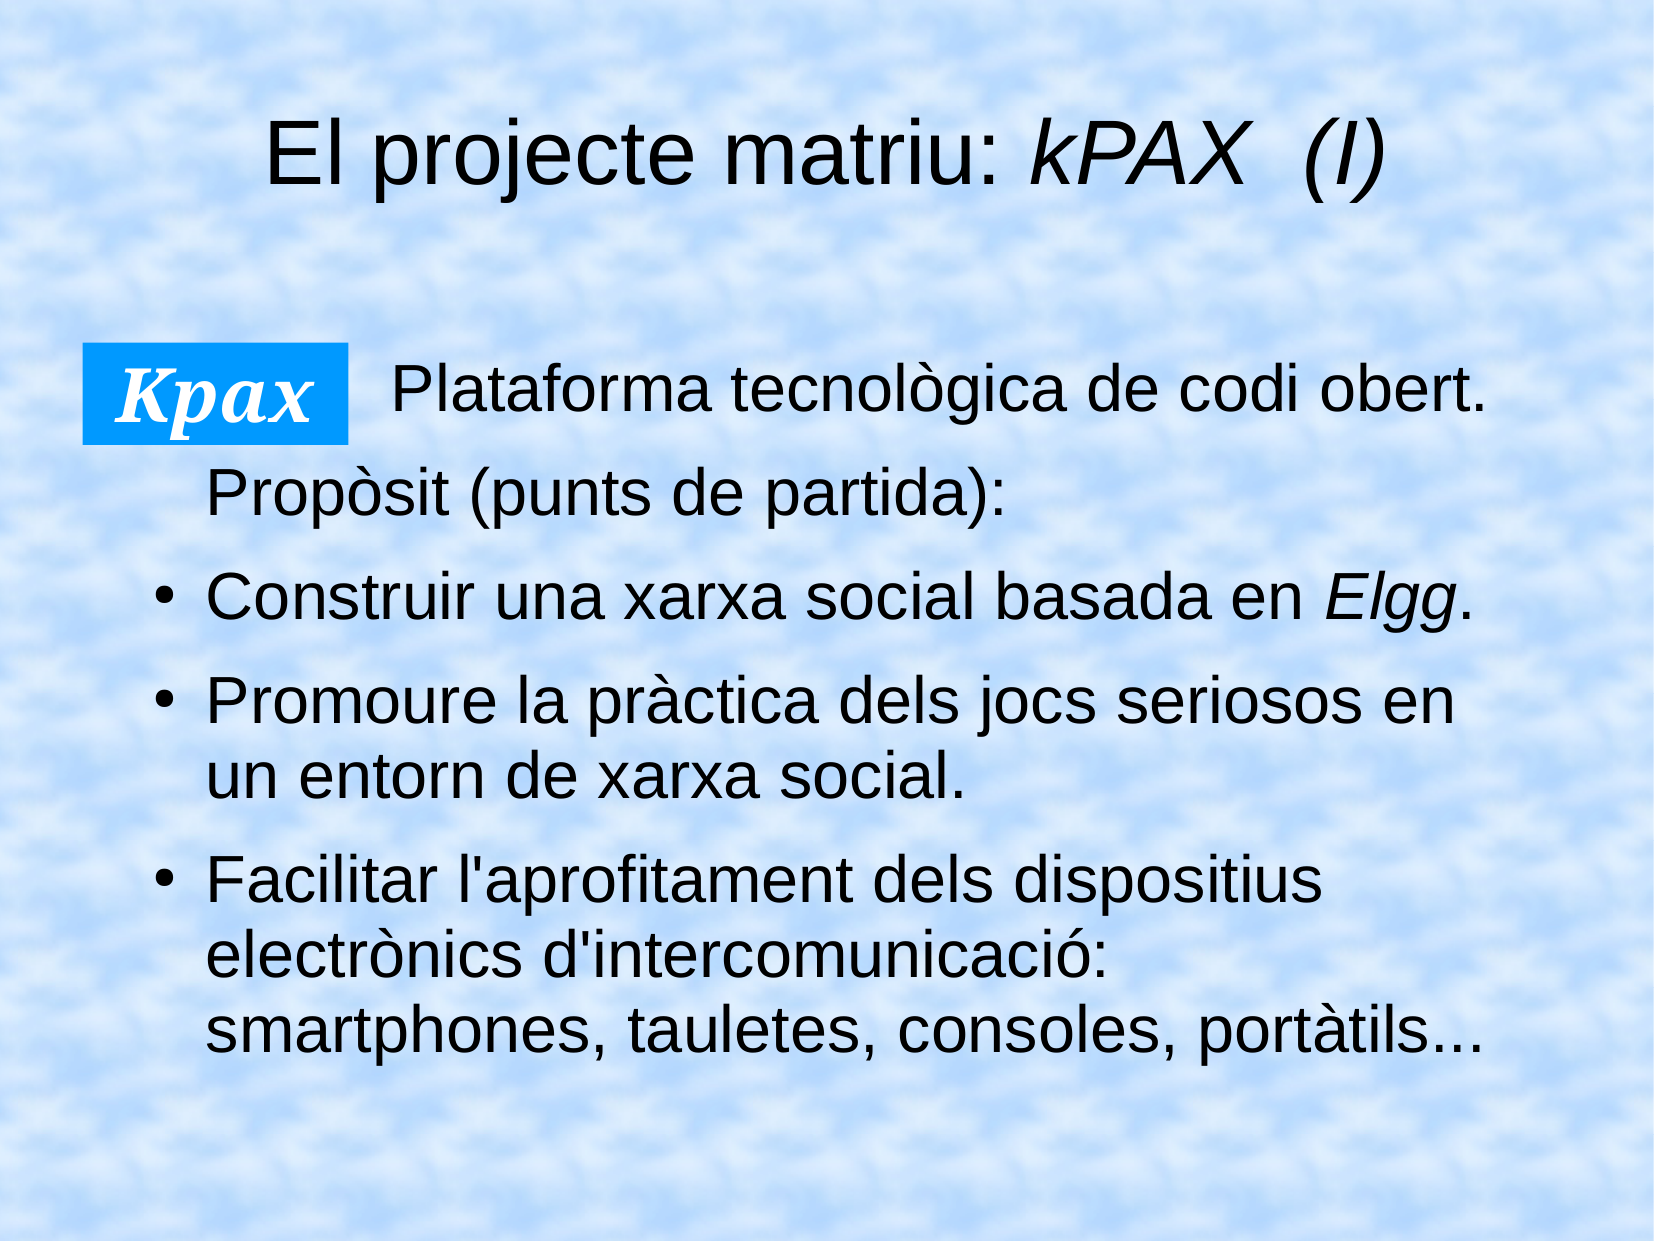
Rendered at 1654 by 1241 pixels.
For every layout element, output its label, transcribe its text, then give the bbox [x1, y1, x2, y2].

title El projecte matriu: kPAX (I) [82, 49, 1571, 257]
list Plataforma tecnològica de codi obert. Propòsit (punts de partida): Construir una xarxa social basada en Elgg. Promoure la pràctica dels jocs seriosos en un entorn de xarxa social. Facilitar l'aprofitament dels dispositius electrònics d'intercomunicació: smartphones, tauletes, consoles, portàtils... [134, 350, 1516, 1171]
text_box Kpax [82, 342, 349, 432]
picture [0, 0, 1654, 1241]
